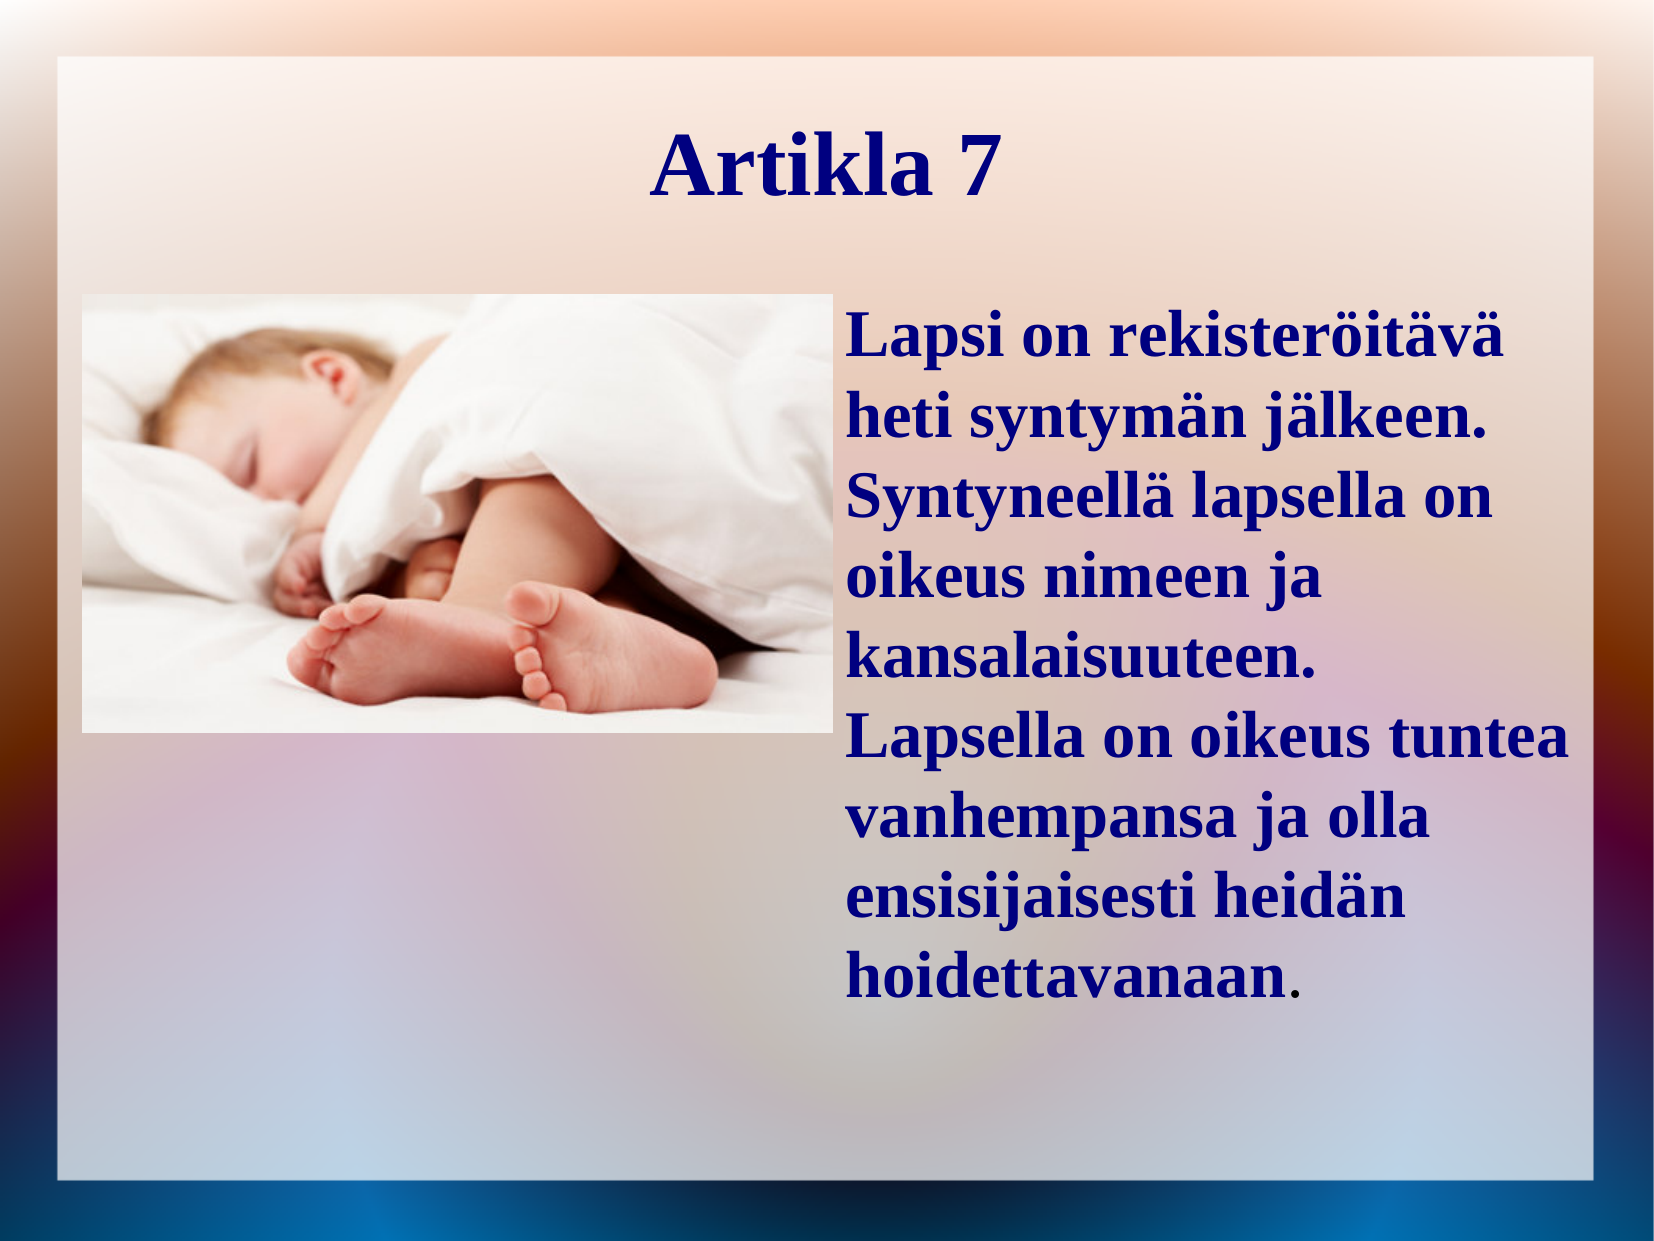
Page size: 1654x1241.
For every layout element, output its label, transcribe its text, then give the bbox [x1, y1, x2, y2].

picture [82, 294, 833, 733]
title Artikla 7 [82, 55, 1571, 263]
list Lapsi on rekisteröitävä heti syntymän jälkeen. Syntyneellä lapsella on oikeus nimeen ja kansalaisuuteen. Lapsella on oikeus tuntea vanhempansa ja olla ensisijaisesti heidän hoidettavanaan. [845, 290, 1572, 1109]
